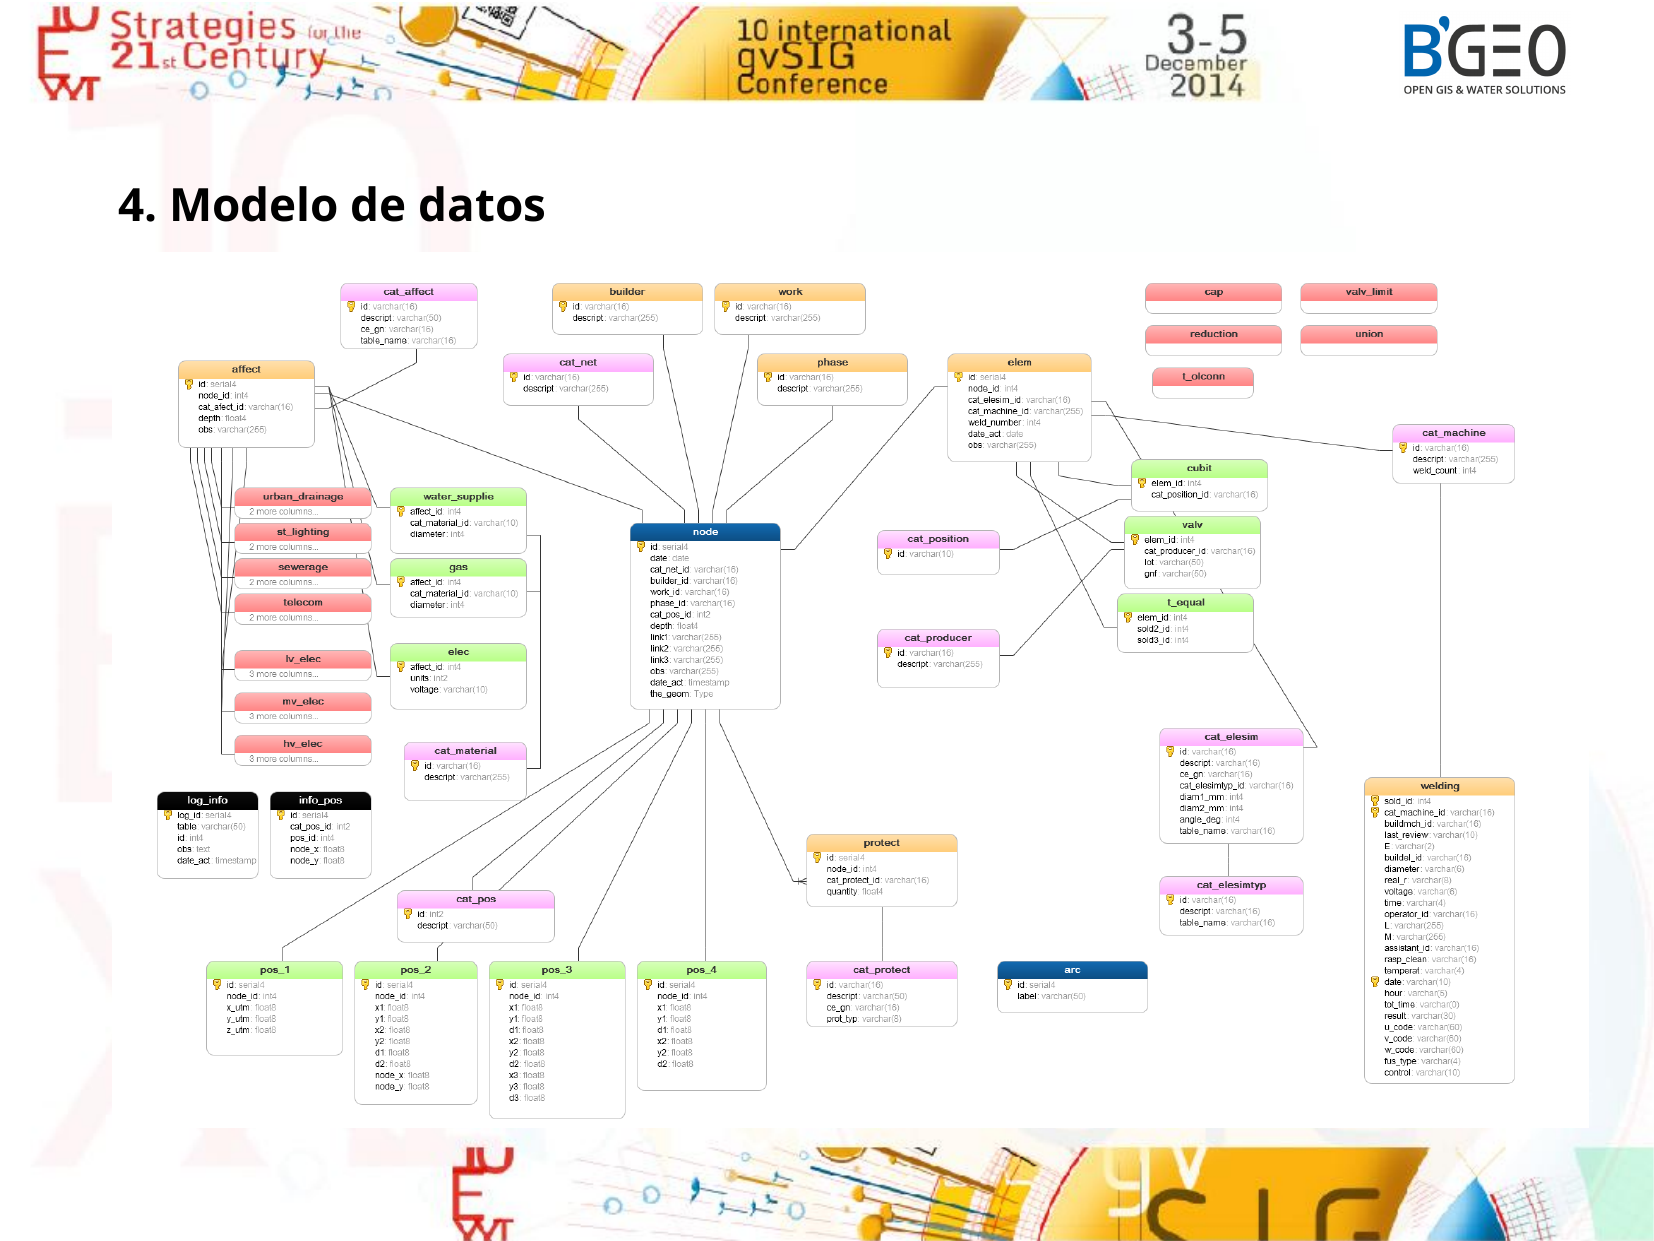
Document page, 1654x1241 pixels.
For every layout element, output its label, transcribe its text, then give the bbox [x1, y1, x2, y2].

picture [6, 2, 1654, 1241]
text_box 4. Modelo de datos [118, 172, 1300, 235]
